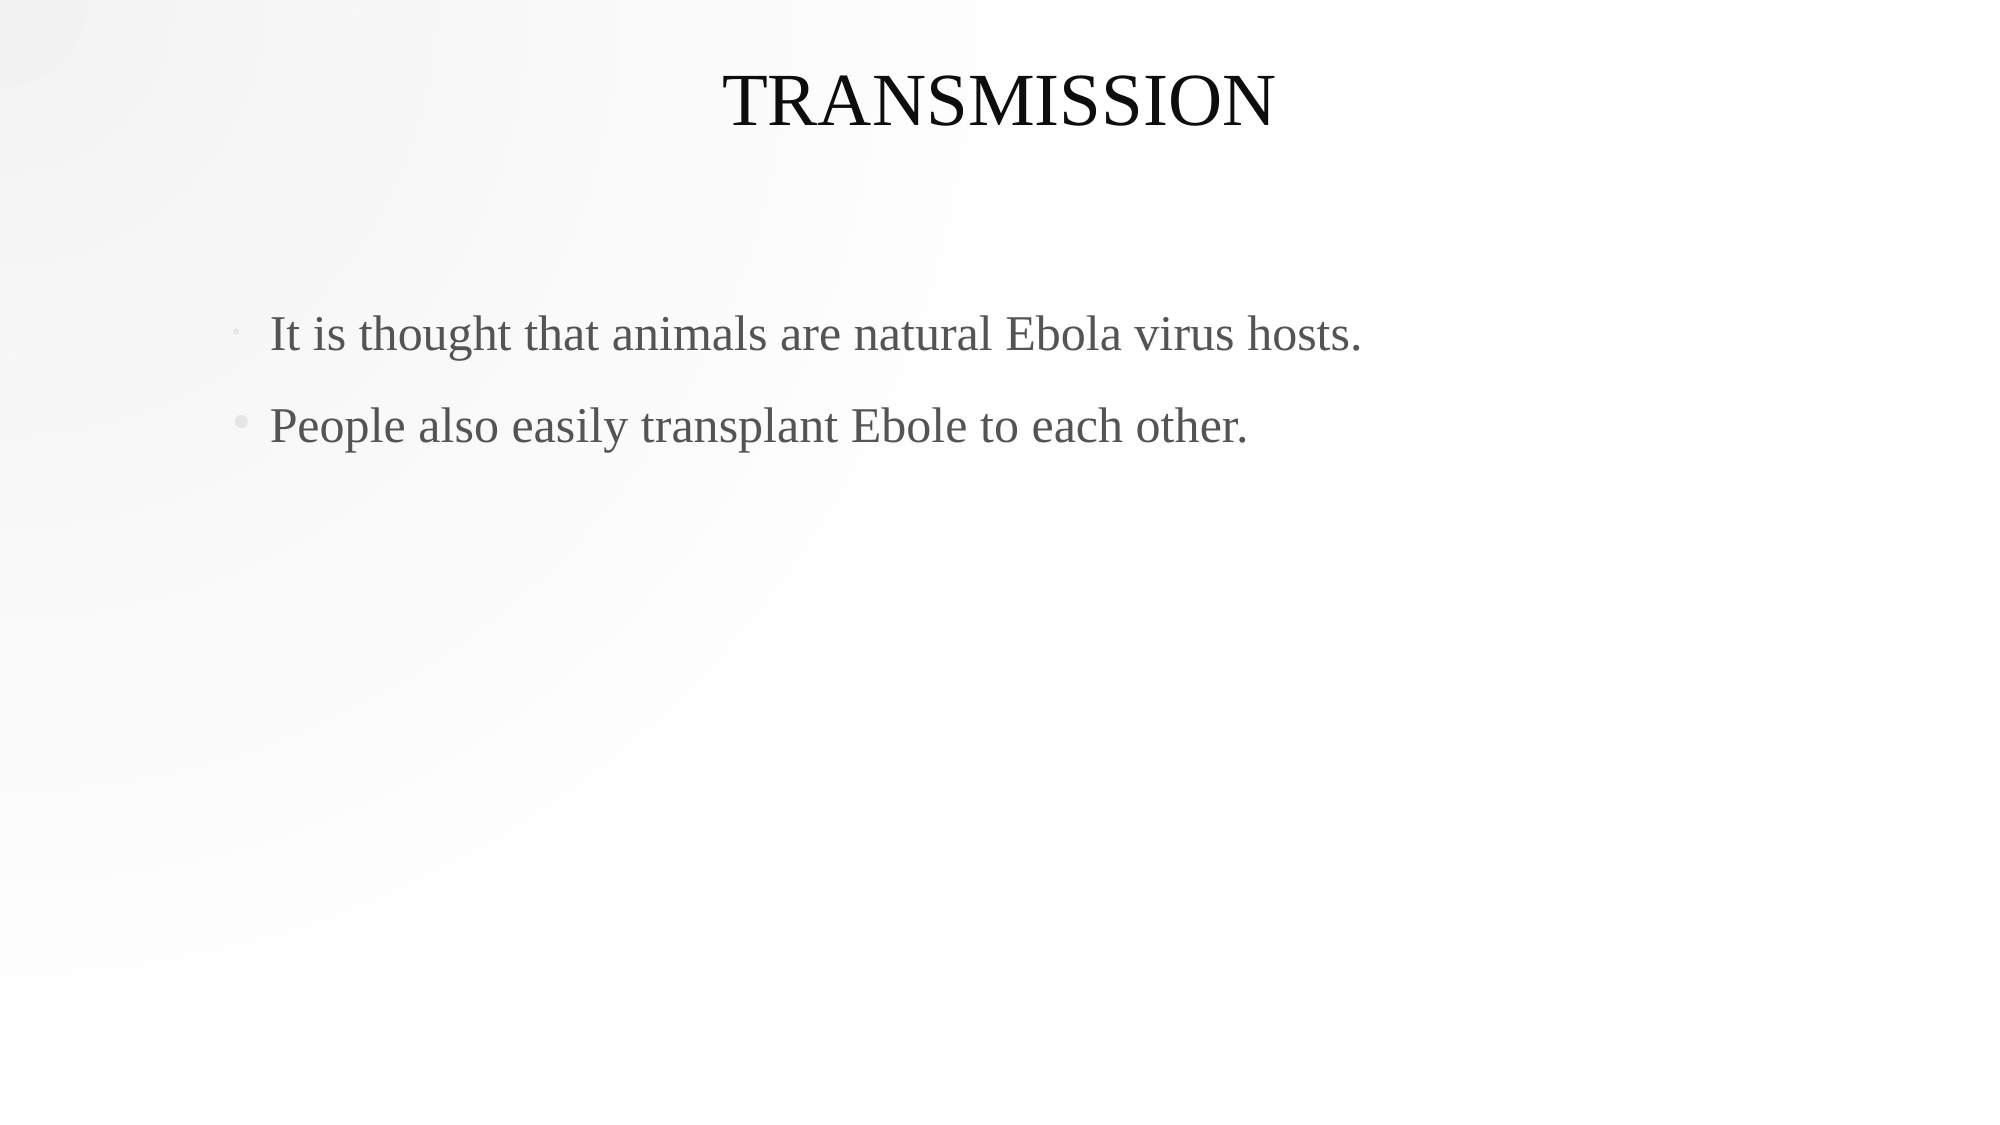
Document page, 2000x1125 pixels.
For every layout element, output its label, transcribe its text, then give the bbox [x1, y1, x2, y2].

title Transmission [199, 45, 1800, 150]
list It is thought that animals are natural Ebola virus hosts. People also easily transplant Ebole to each other. [202, 299, 1697, 1013]
